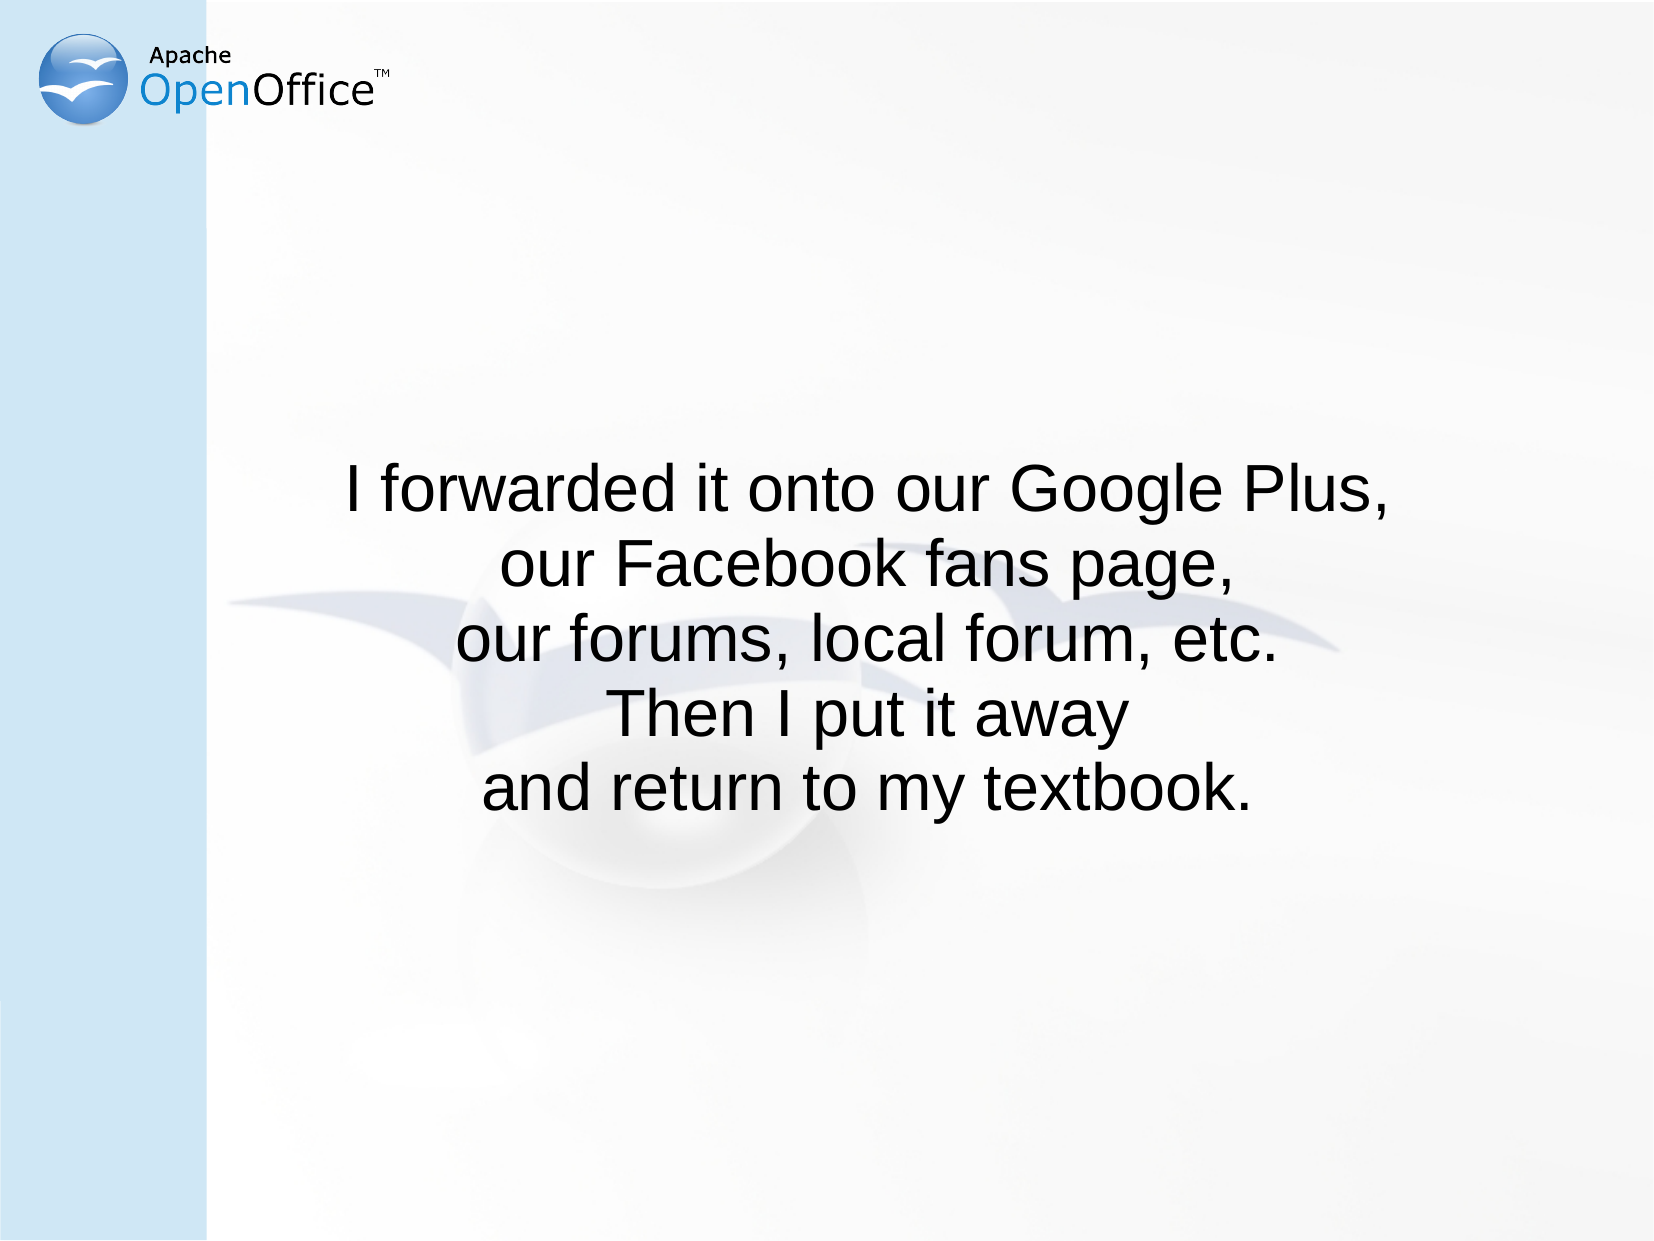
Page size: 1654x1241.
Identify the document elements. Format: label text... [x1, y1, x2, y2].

subtitle I forwarded it onto our Google Plus, our Facebook fans page, our forums, local forum, etc. Then I put it away and return to my textbook. [165, 108, 1571, 1168]
picture [35, 2, 1654, 1241]
